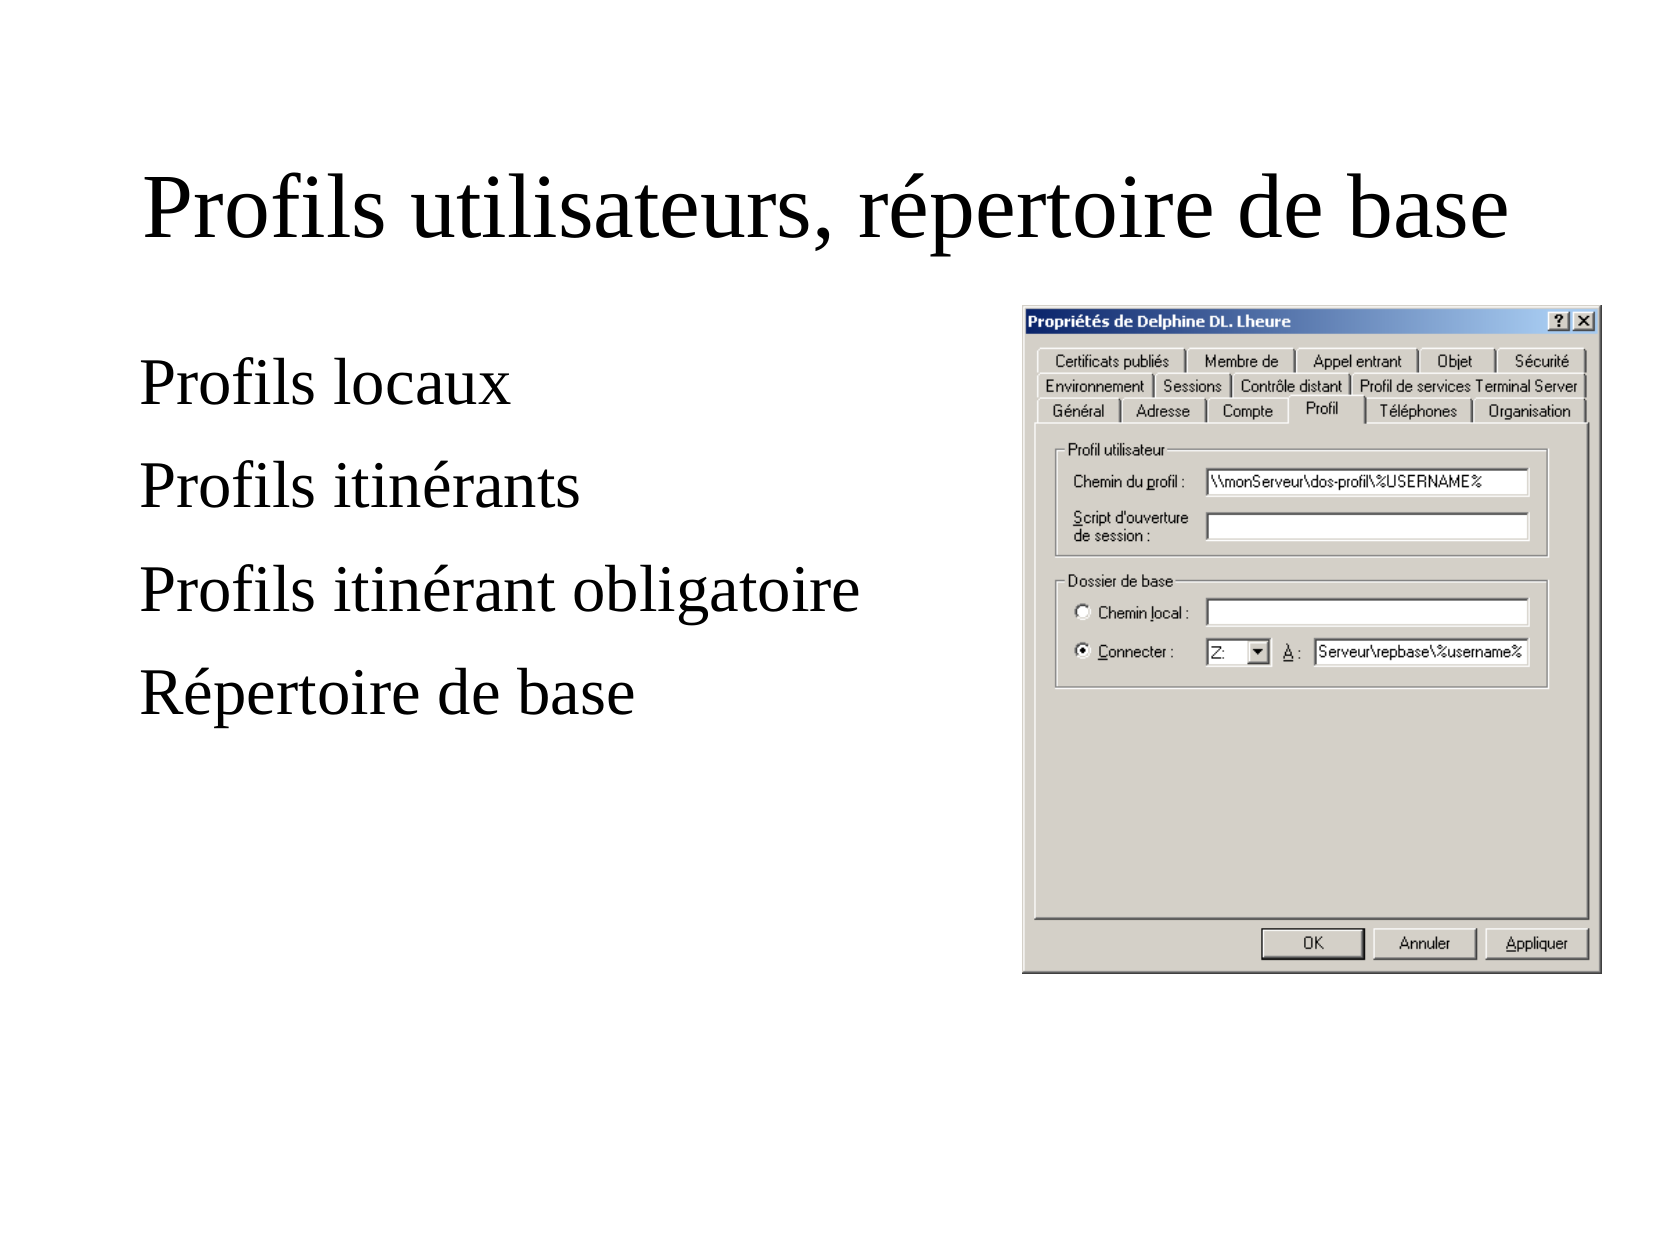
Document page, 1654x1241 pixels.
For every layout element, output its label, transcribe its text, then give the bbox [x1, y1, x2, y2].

list Profils locaux Profils itinérants Profils itinérant obligatoire Répertoire de base [121, 344, 1534, 1127]
title Profils utilisateurs, répertoire de base [121, 102, 1534, 311]
picture [1022, 305, 1602, 974]
